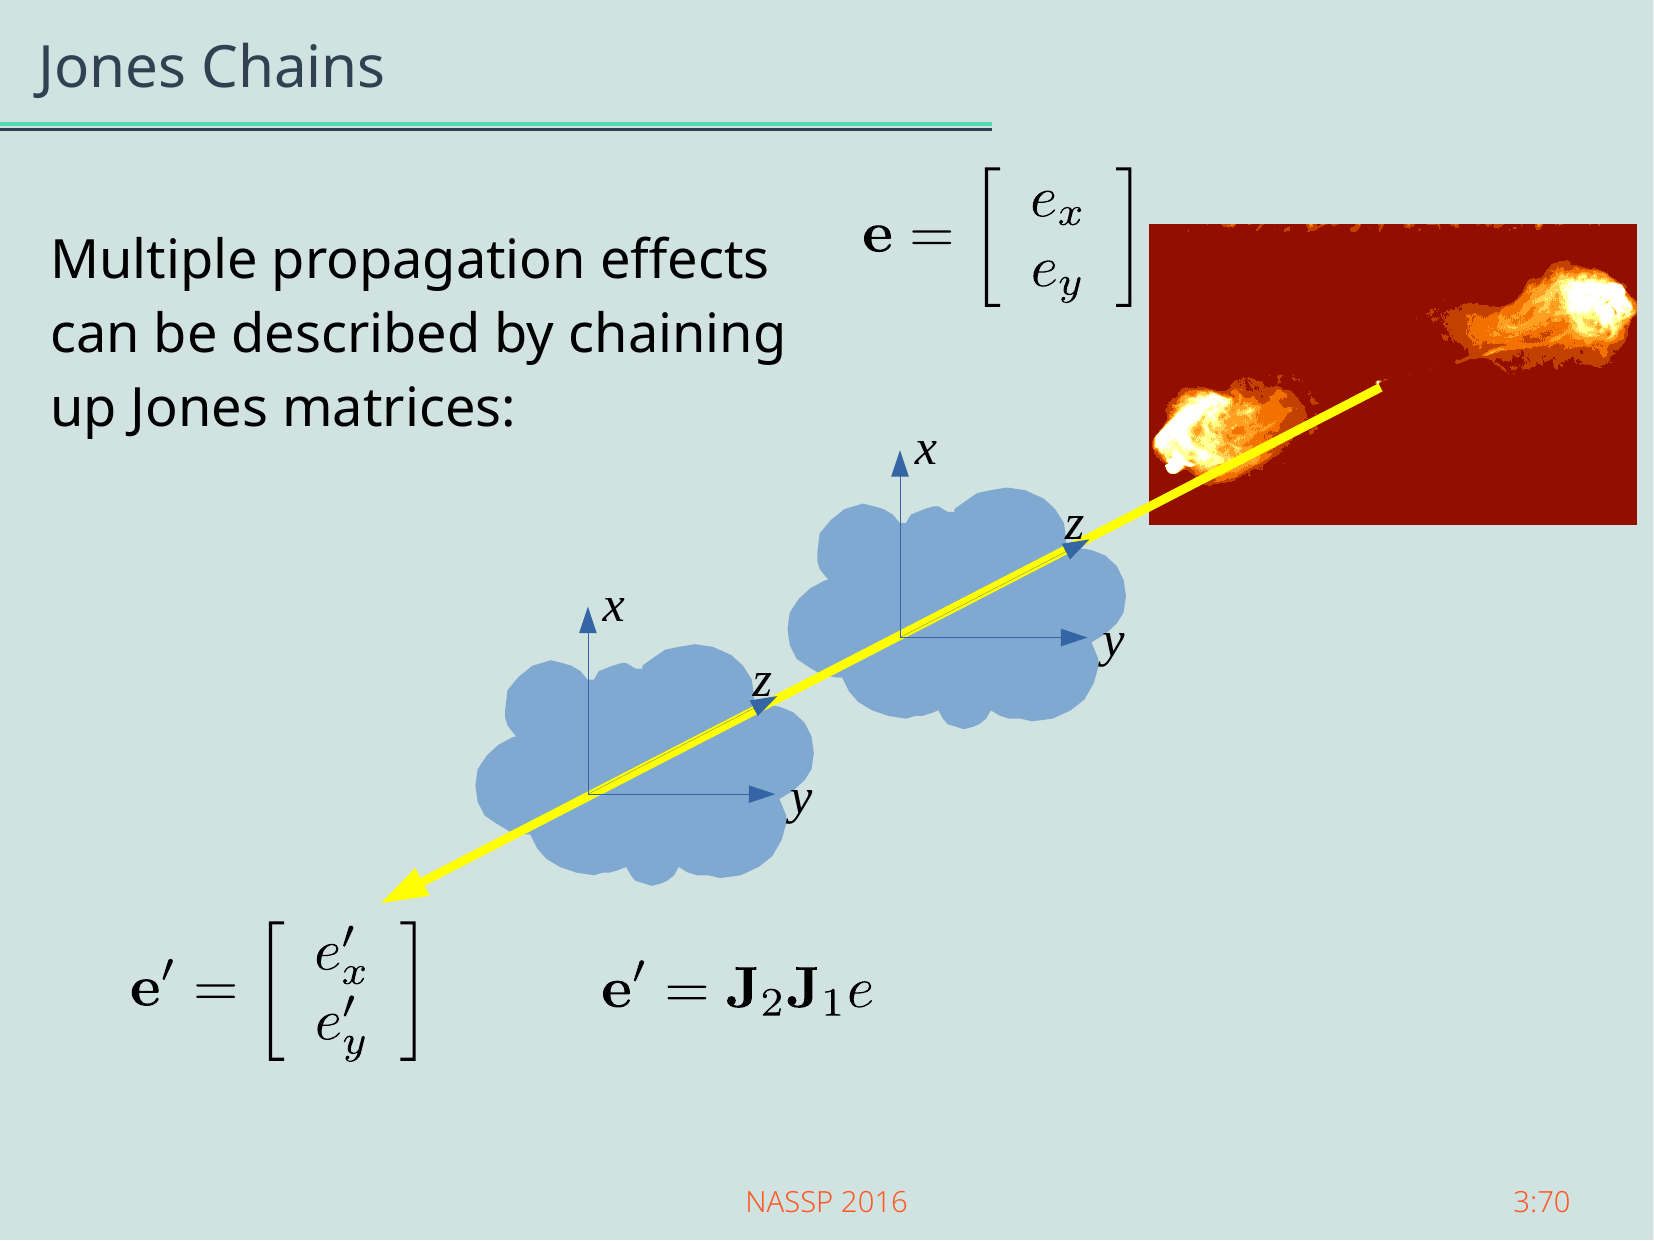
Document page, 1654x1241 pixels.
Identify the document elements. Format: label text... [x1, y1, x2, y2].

text_box [787, 503, 900, 672]
text_box Jones Chains [23, 17, 1063, 103]
text_box [525, 795, 784, 886]
picture [1149, 224, 1637, 526]
text_box Multiple propagation effects can be described by chaining up Jones matrices: [35, 212, 875, 425]
text_box z [1050, 487, 1126, 559]
text_box y [1087, 604, 1163, 676]
text_box [589, 644, 737, 790]
text_box x [587, 569, 663, 645]
text_box [601, 960, 875, 1016]
text_box [901, 487, 1050, 629]
text_box [862, 167, 1147, 308]
text_box y [775, 761, 851, 833]
text_box [909, 559, 1126, 637]
text_box [129, 921, 431, 1062]
text_box [475, 660, 588, 832]
text_box [832, 638, 1096, 730]
text_box [605, 715, 814, 794]
text_box z [737, 644, 813, 715]
text_box x [900, 412, 976, 488]
